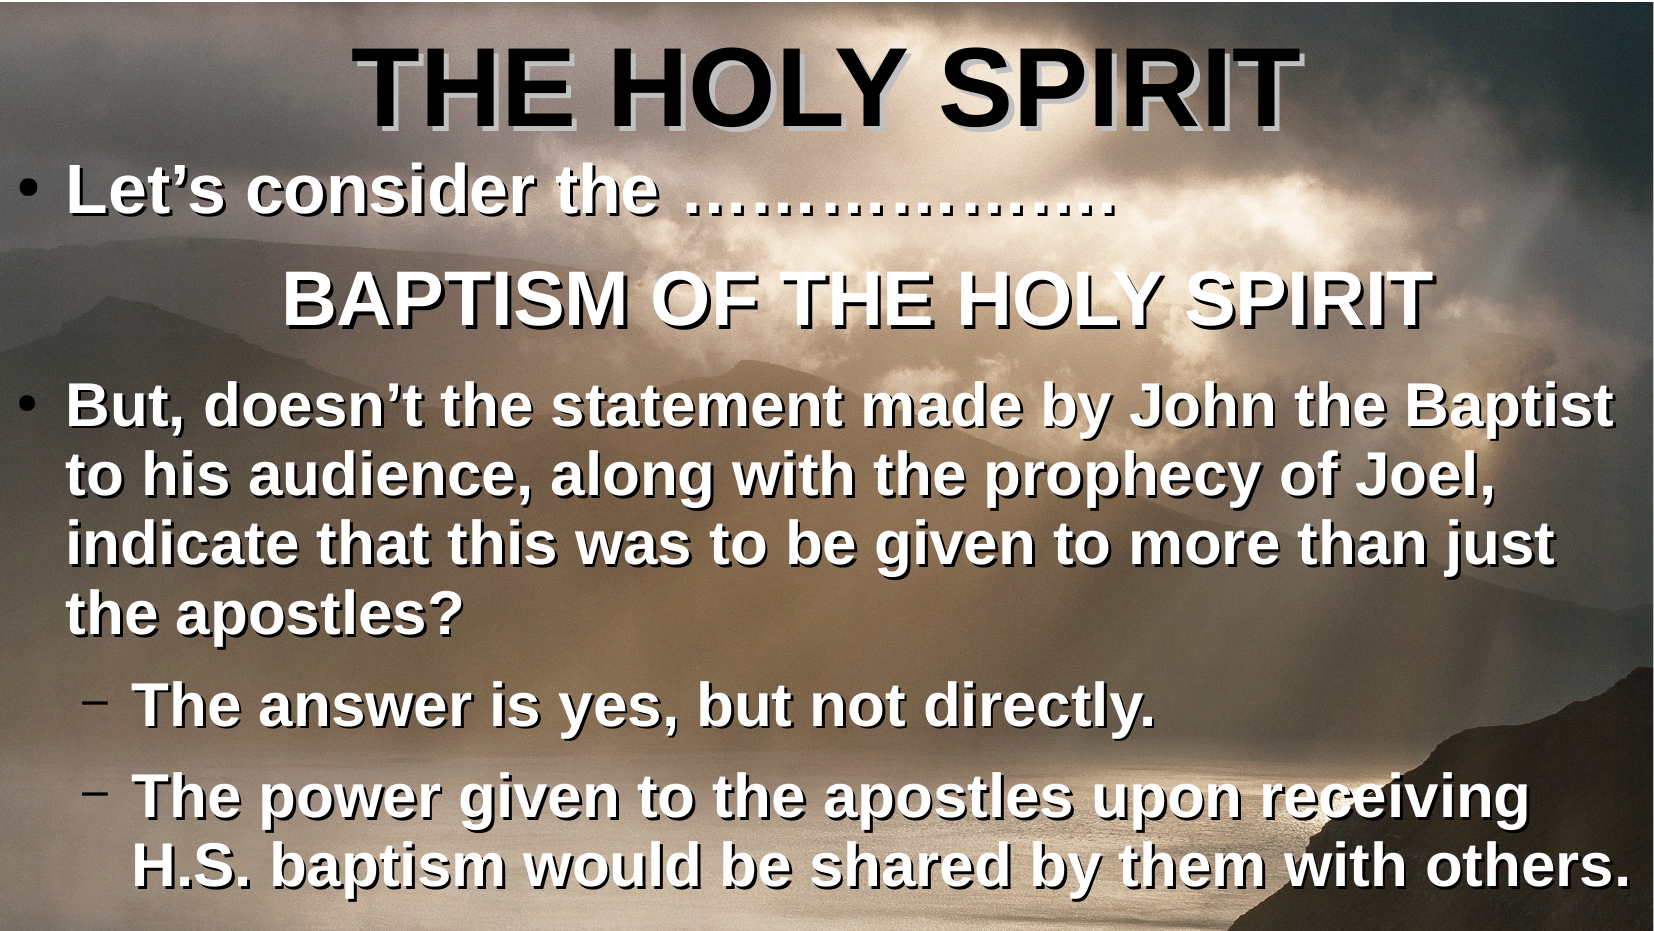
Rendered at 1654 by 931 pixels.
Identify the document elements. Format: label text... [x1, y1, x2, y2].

title THE HOLY SPIRIT [82, 9, 1571, 150]
list Let’s consider the ………………. BAPTISM OF THE HOLY SPIRIT But, doesn’t the statement made by John the Baptist to his audience, along with the prophecy of Joel, indicate that this was to be given to more than just the apostles? The answer is yes, but not directly. The power given to the apostles upon receiving H.S. baptism would be shared by them with others. [0, 150, 1651, 931]
picture [0, 2, 1654, 931]
